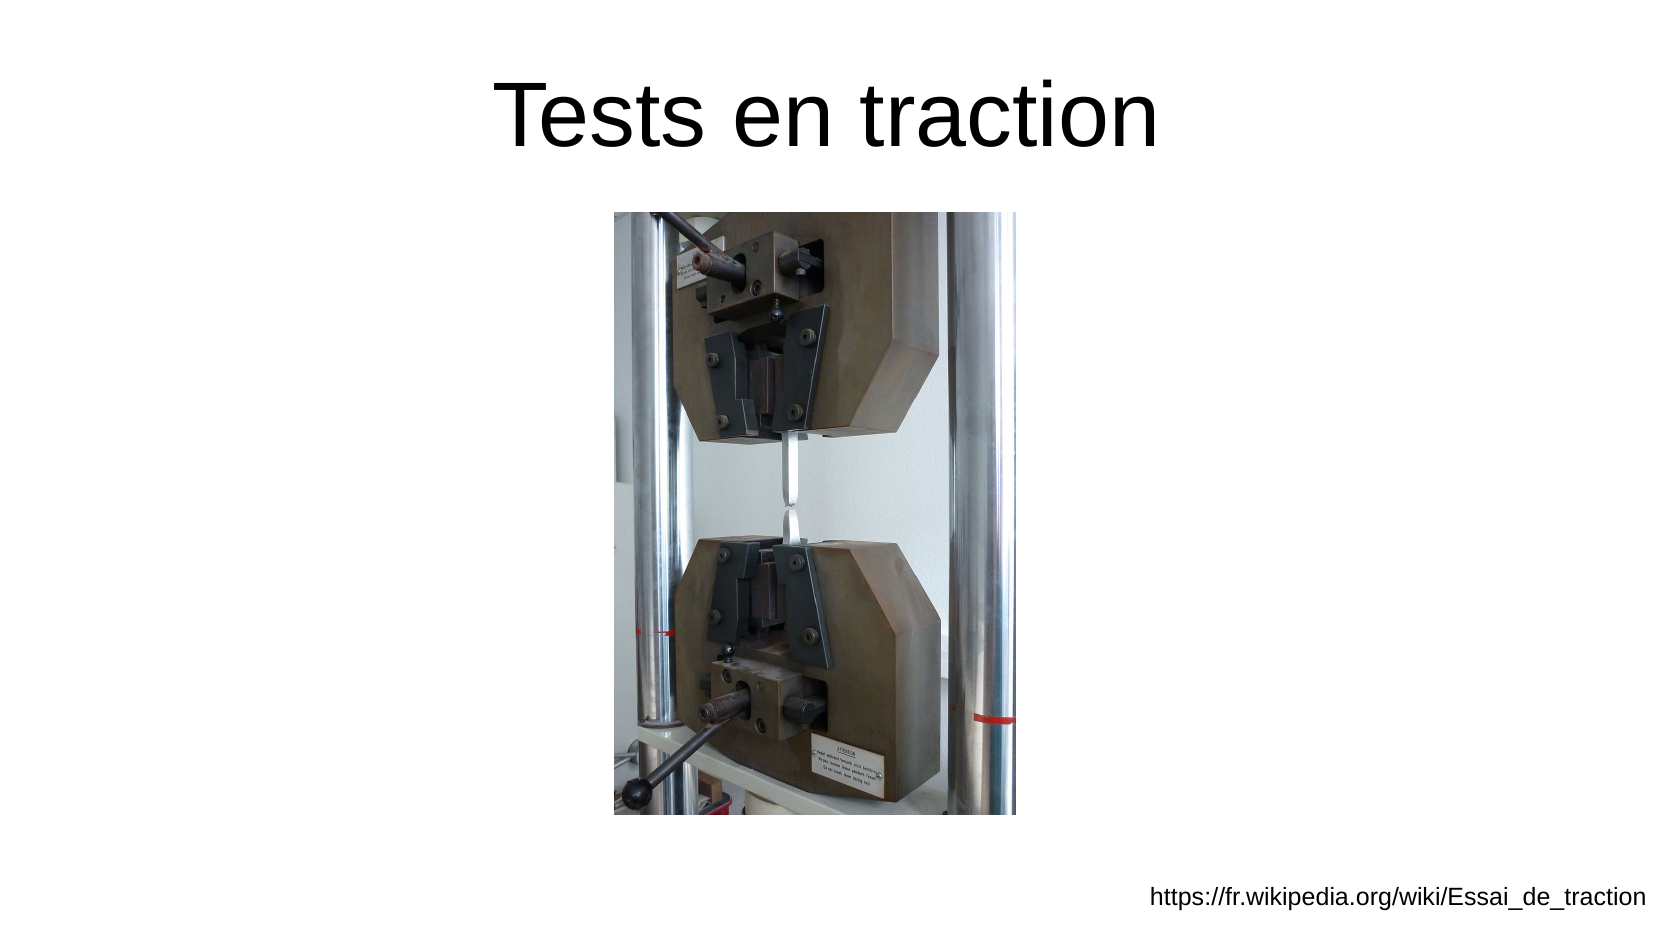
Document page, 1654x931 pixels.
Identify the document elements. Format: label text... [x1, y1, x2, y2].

picture [614, 212, 1016, 815]
text_box https://fr.wikipedia.org/wiki/Essai_de_traction [1135, 874, 1654, 931]
title Tests en traction [82, 37, 1571, 193]
